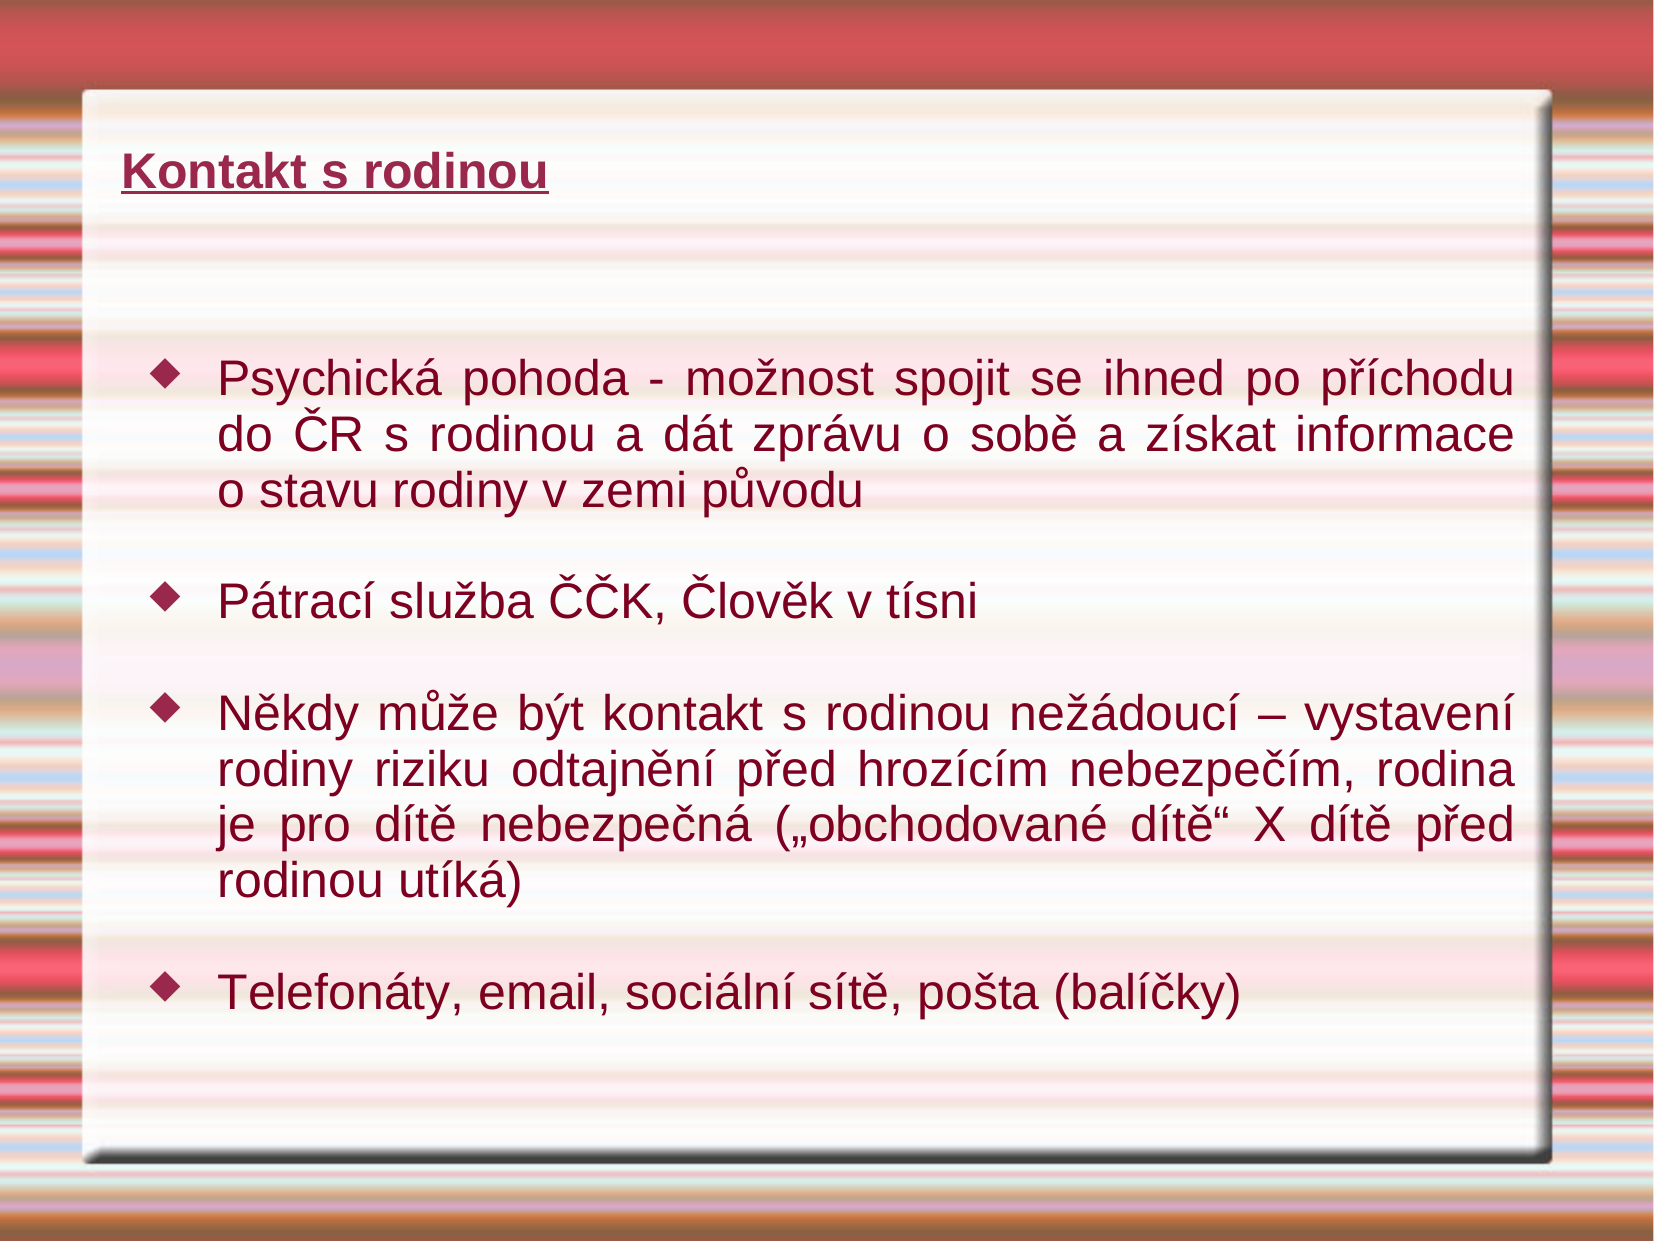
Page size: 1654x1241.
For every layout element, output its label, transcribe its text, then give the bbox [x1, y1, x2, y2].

title Kontakt s rodinou [121, 50, 1534, 237]
list Psychická pohoda - možnost spojit se ihned po příchodu do ČR s rodinou a dát zprávu o sobě a získat informace o stavu rodiny v zemi původu Pátrací služba ČČK, Člověk v tísni Někdy může být kontakt s rodinou nežádoucí – vystavení rodiny riziku odtajnění před hrozícím nebezpečím, rodina je pro dítě nebezpečná („obchodované dítě“ X dítě před rodinou utíká) Telefonáty, email, sociální sítě, pošta (balíčky) [134, 350, 1516, 1132]
picture [0, 0, 1654, 1241]
